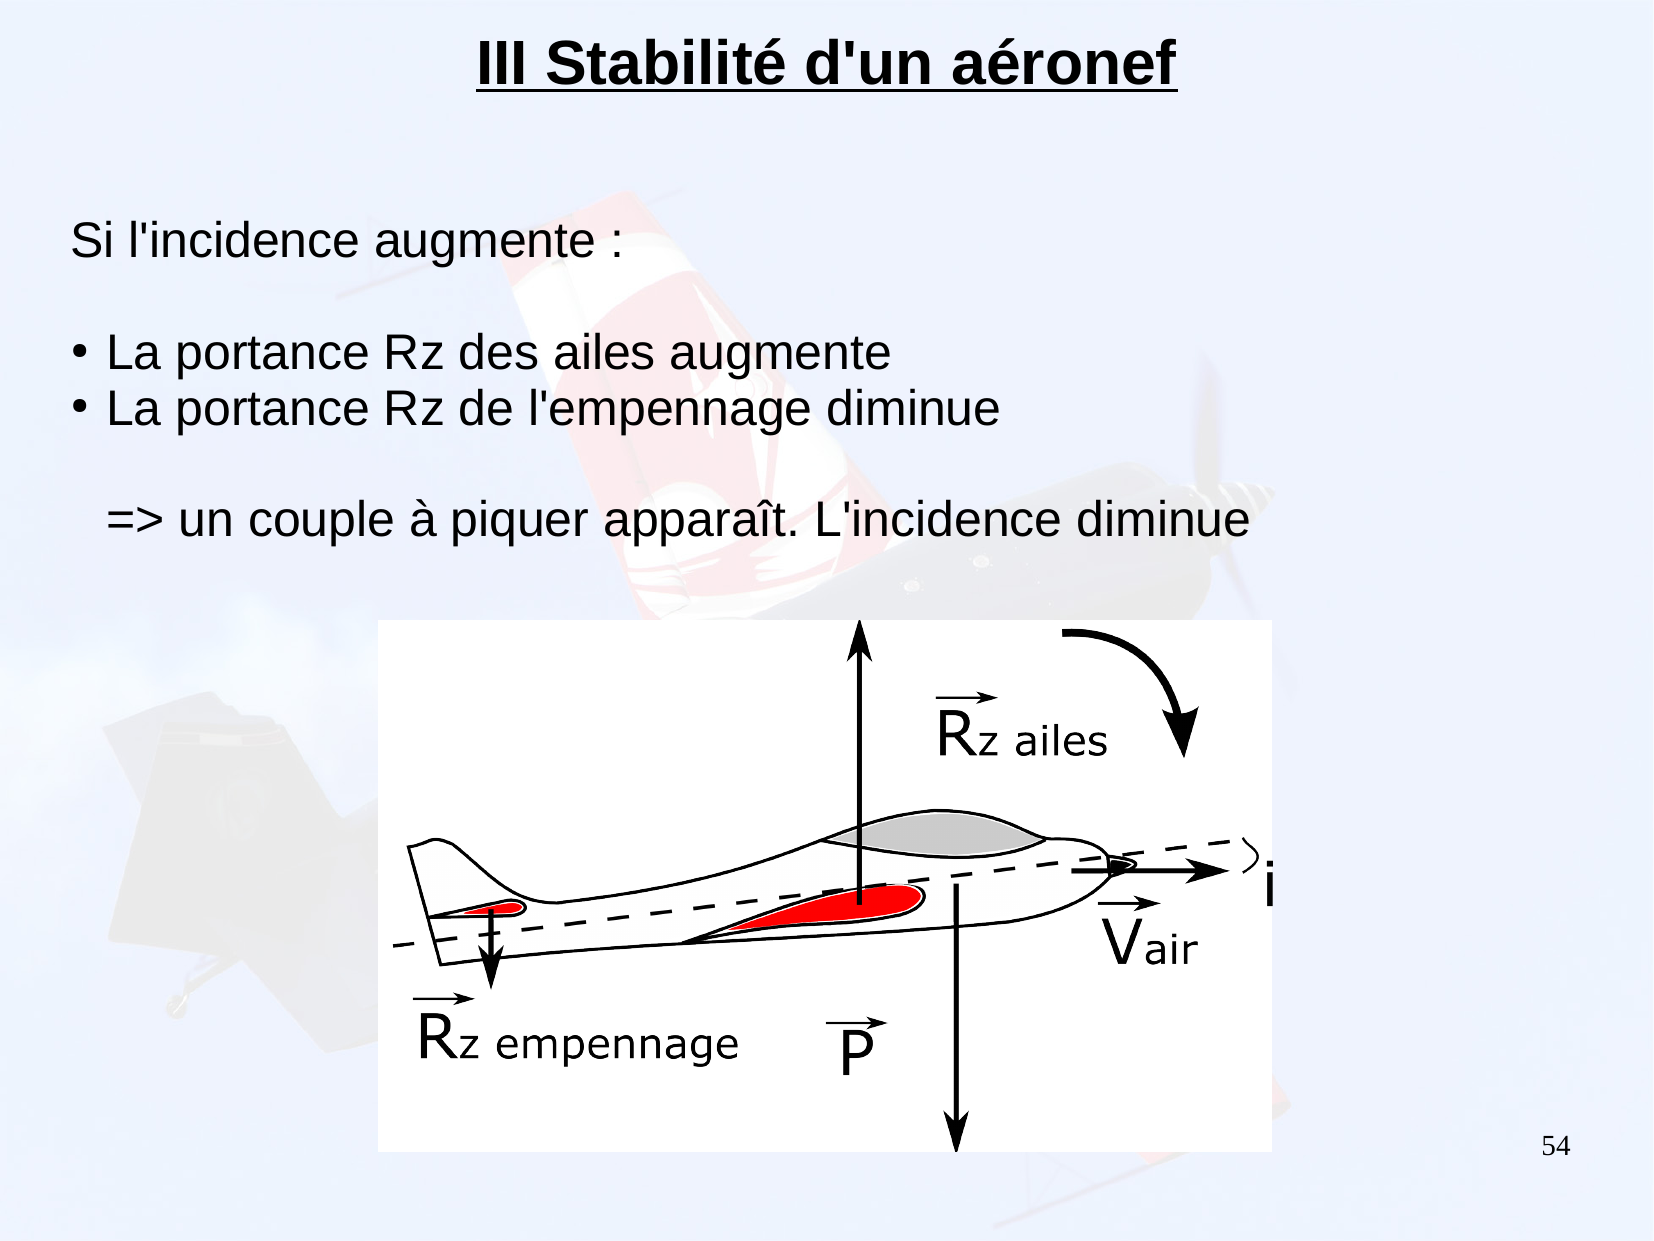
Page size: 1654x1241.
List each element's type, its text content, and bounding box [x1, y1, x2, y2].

title III Stabilité d'un aéronef [82, 11, 1571, 115]
subtitle Si l'incidence augmente : La portance Rz des ailes augmente La portance Rz de l'empennage diminue => un couple à piquer apparaît. L'incidence diminue [70, 212, 1559, 932]
picture [0, 0, 1654, 1241]
